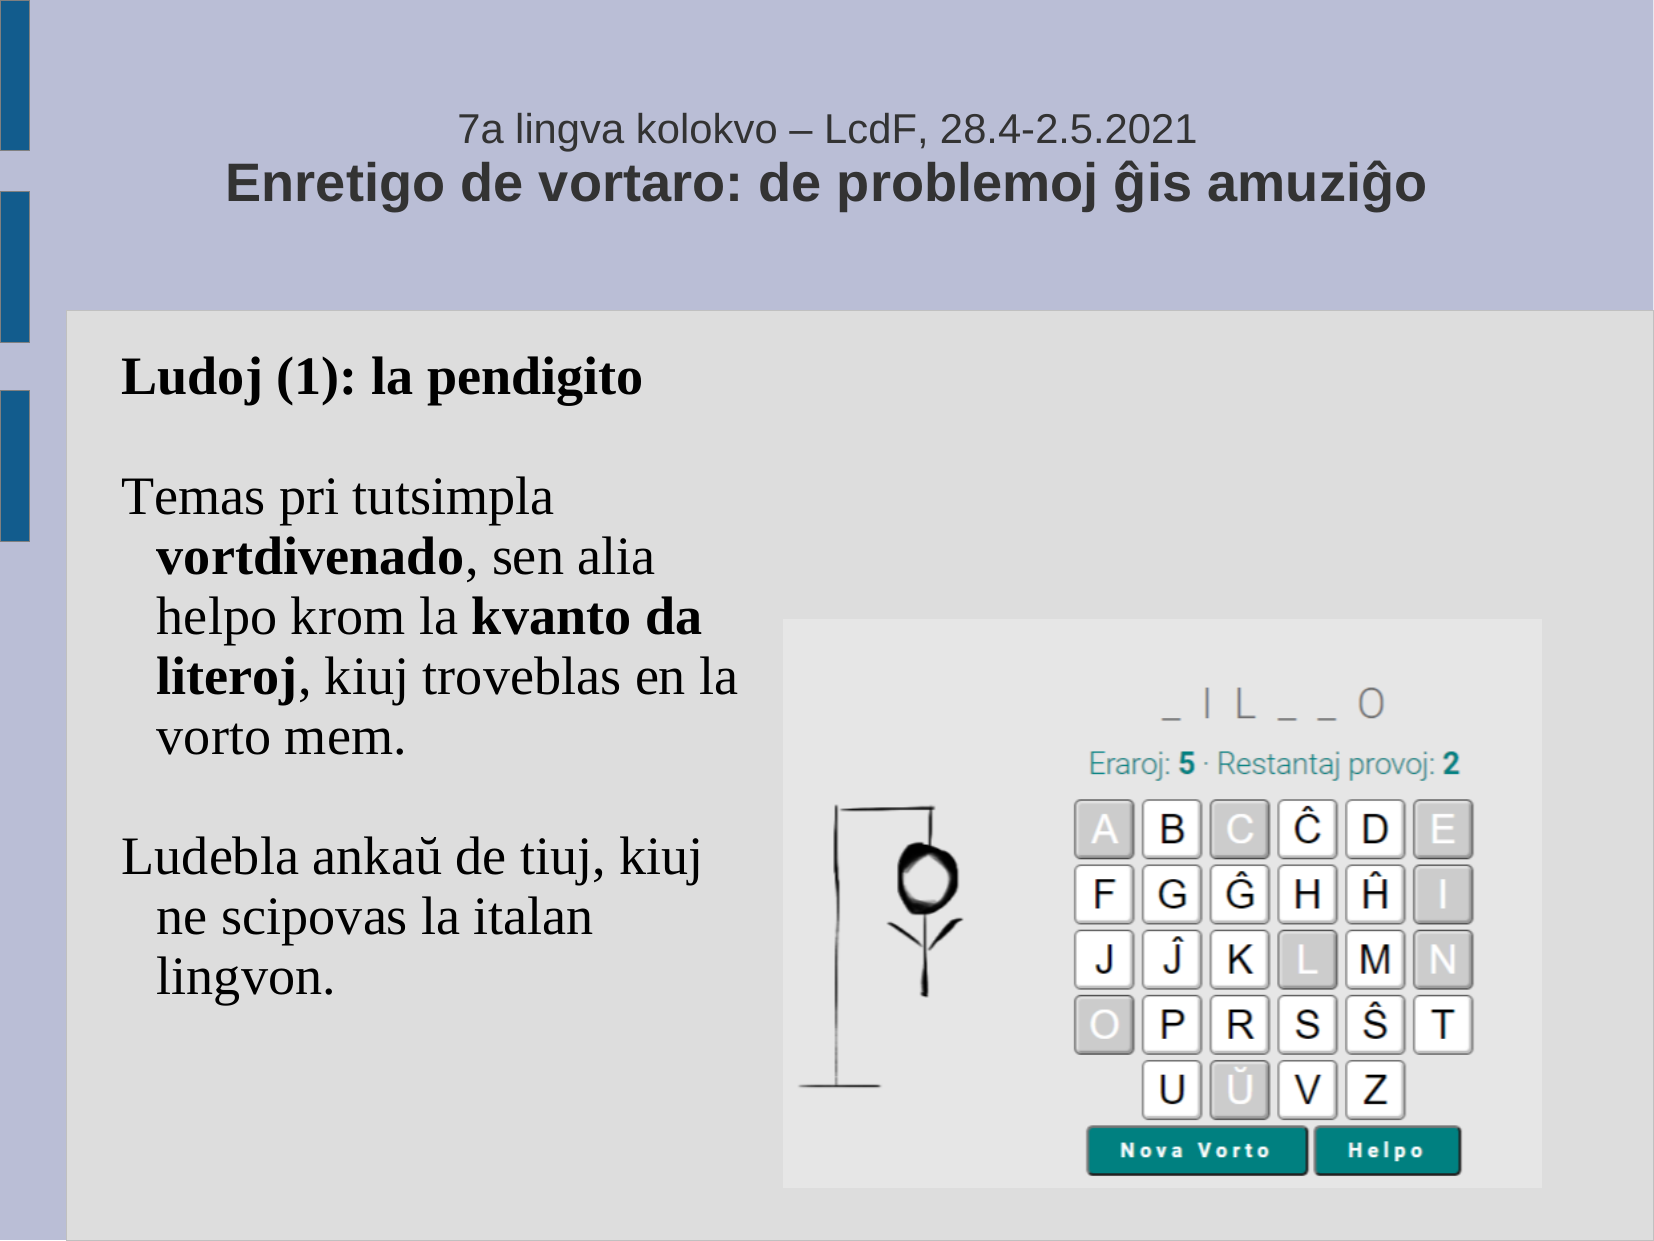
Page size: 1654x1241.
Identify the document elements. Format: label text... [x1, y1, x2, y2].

picture [783, 619, 1542, 1188]
title 7a lingva kolokvo – LcdF, 28.4-2.5.2021 Enretigo de vortaro: de problemoj ĝis amuziĝo [121, 55, 1534, 263]
subtitle Ludoj (1): la pendigito Temas pri tutsimpla vortdivenado, sen alia helpo krom la kvanto da literoj, kiuj troveblas en la vorto mem. Ludebla ankaŭ de tiuj, kiuj ne scipovas la italan lingvon. [121, 336, 768, 1182]
